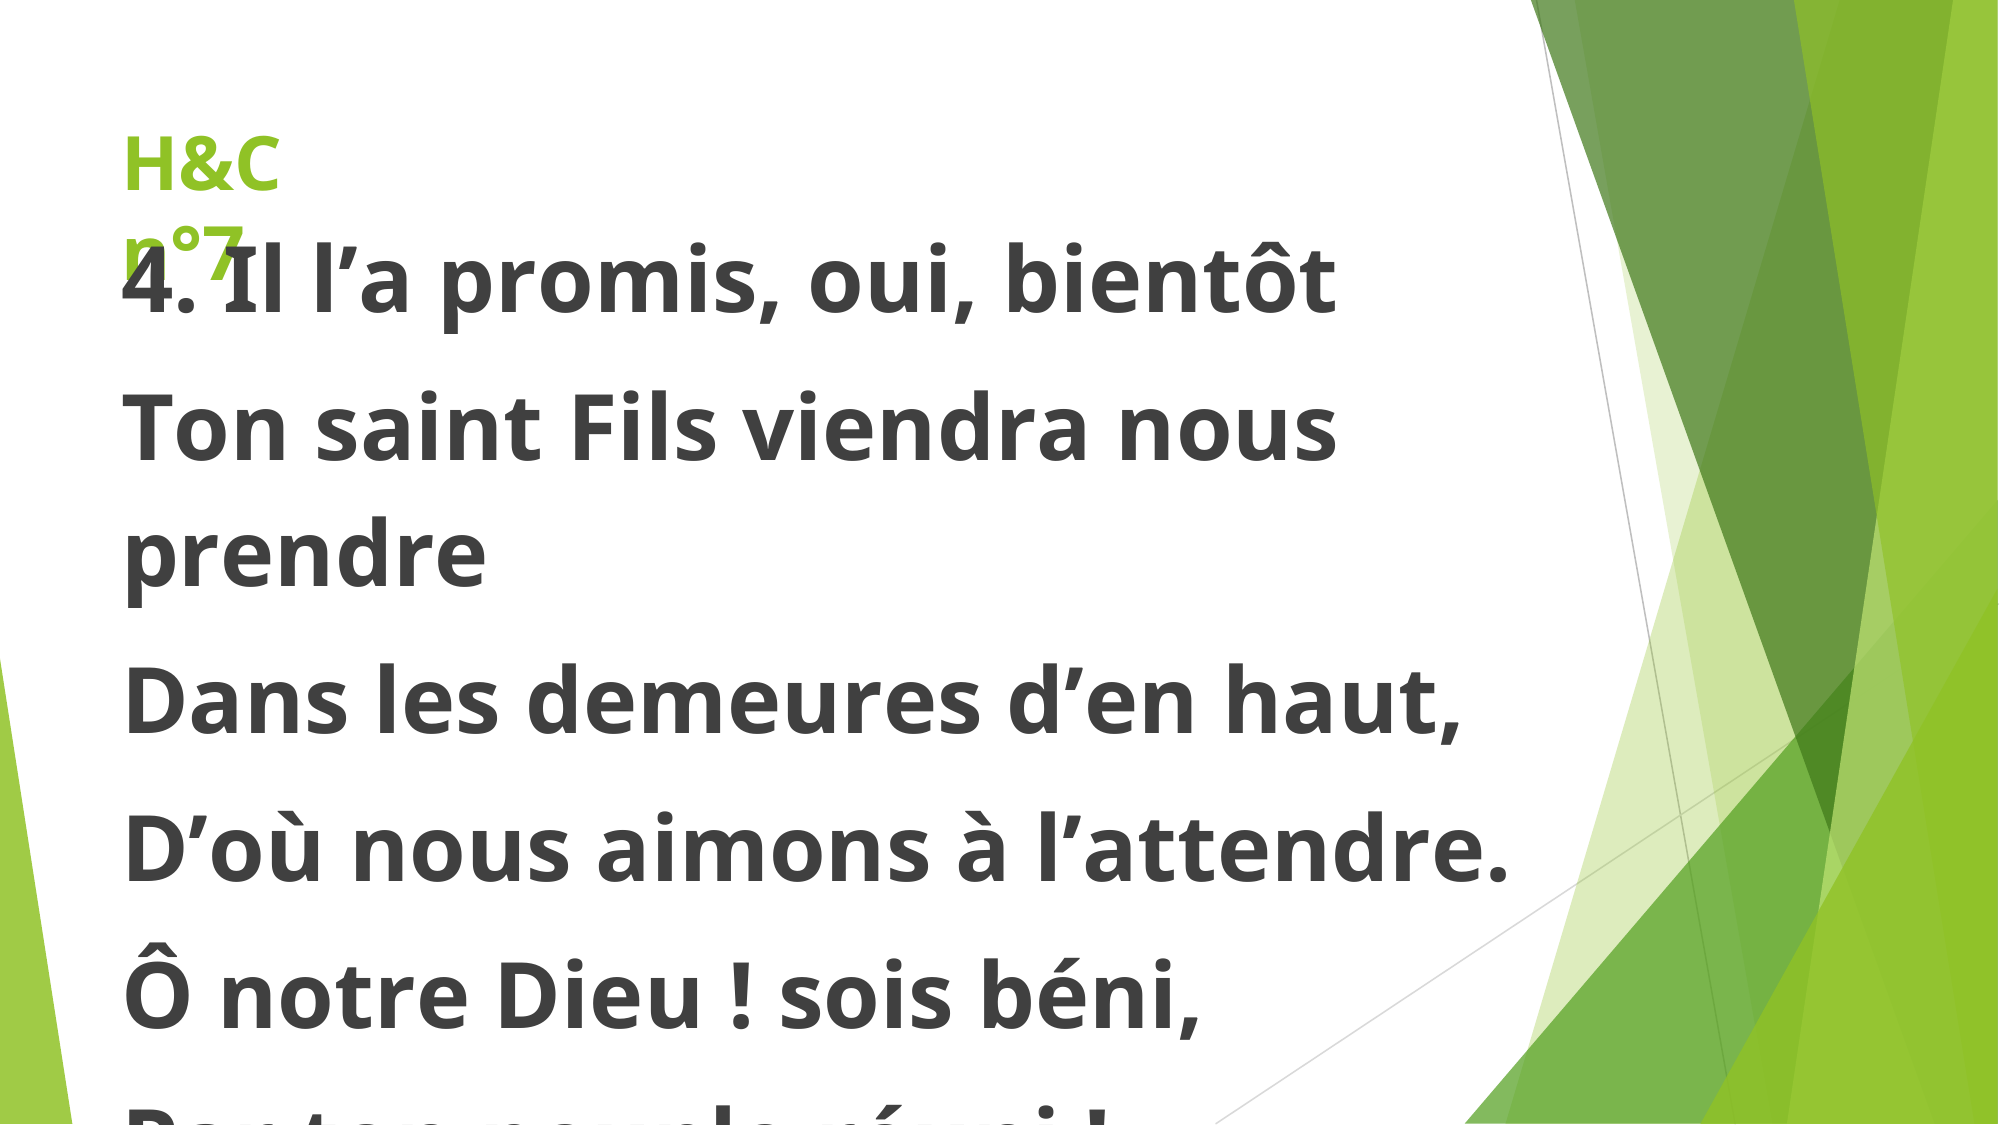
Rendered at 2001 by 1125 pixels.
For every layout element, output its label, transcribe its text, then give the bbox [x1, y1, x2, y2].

text_box 4. Il l’a promis, oui, bientôt Ton saint Fils viendra nous prendre Dans les demeures d’en haut, D’où nous aimons à l’attendre. Ô notre Dieu ! sois béni, Par ton peuple réuni ! [106, 197, 1730, 1075]
text_box H&C n°7 [106, 107, 441, 197]
